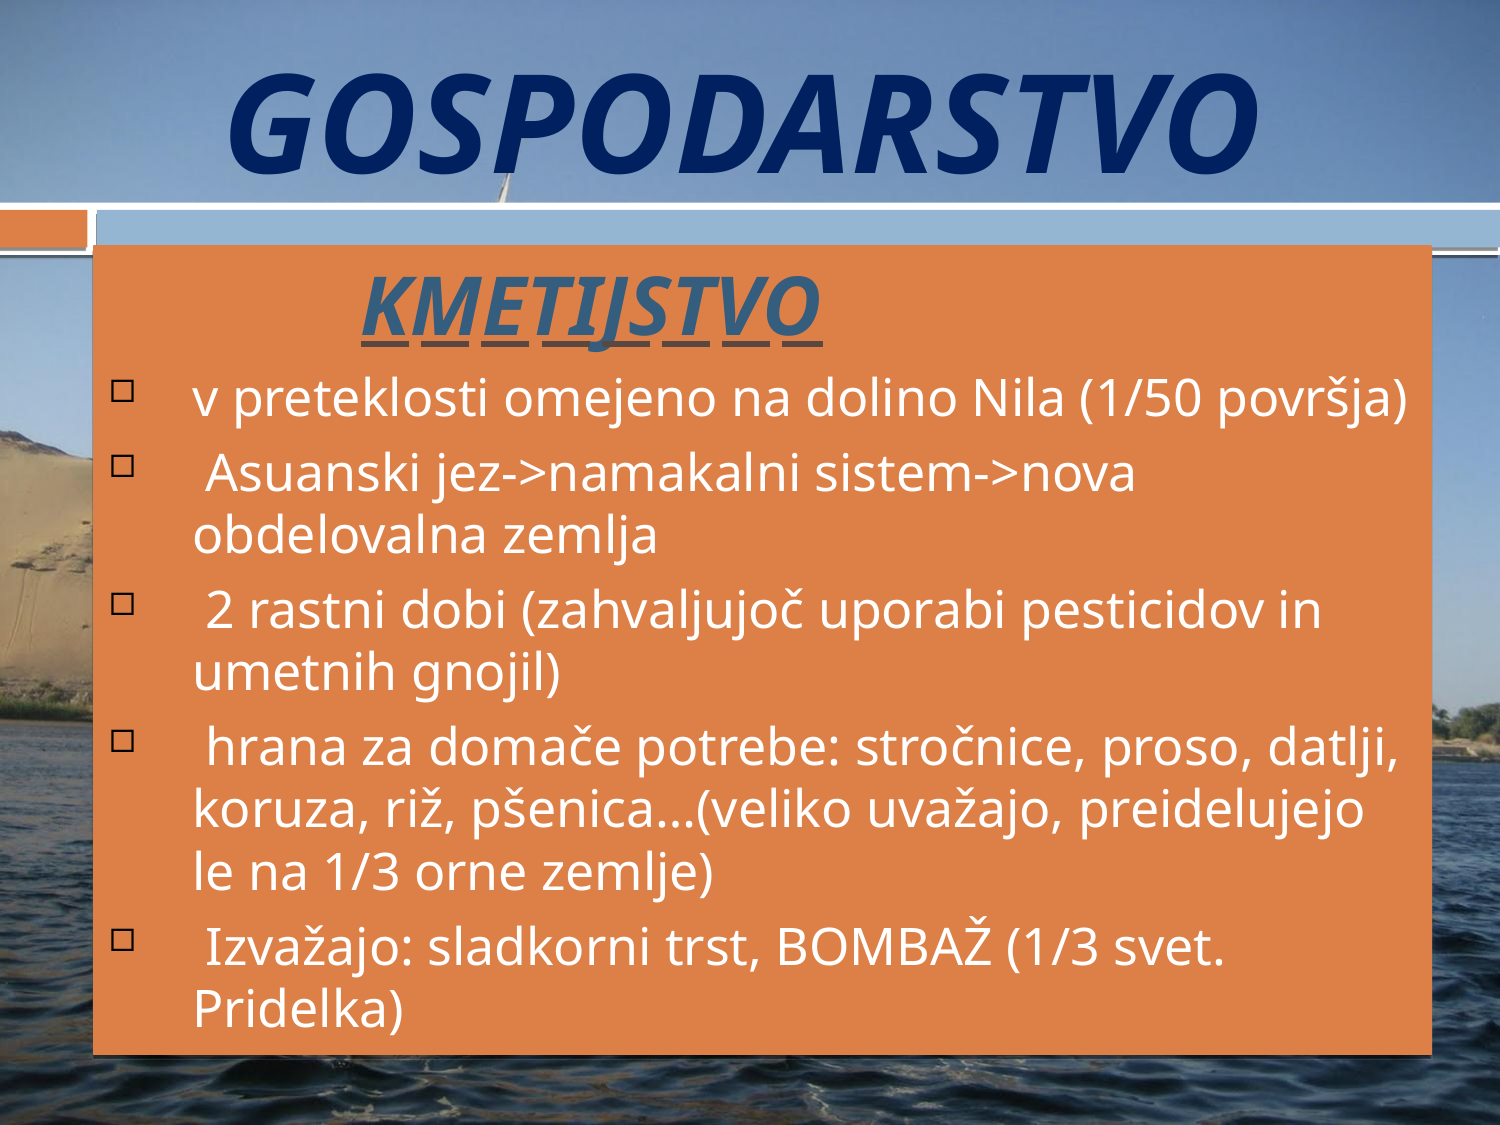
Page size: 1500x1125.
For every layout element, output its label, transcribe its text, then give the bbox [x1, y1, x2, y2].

title GOSPODARSTVO [100, 37, 1438, 200]
picture [0, 0, 1500, 202]
list KMETIJSTVO v preteklosti omejeno na dolino Nila (1/50 površja) Asuanski jez->namakalni sistem->nova obdelovalna zemlja 2 rastni dobi (zahvaljujoč uporabi pesticidov in umetnih gnojil) hrana za domače potrebe: stročnice, proso, datlji, koruza, riž, pšenica…(veliko uvažajo, preidelujejo le na 1/3 orne zemlje) Izvažajo: sladkorni trst, BOMBAŽ (1/3 svet. Pridelka) [93, 246, 1432, 1055]
picture [0, 255, 1500, 1125]
